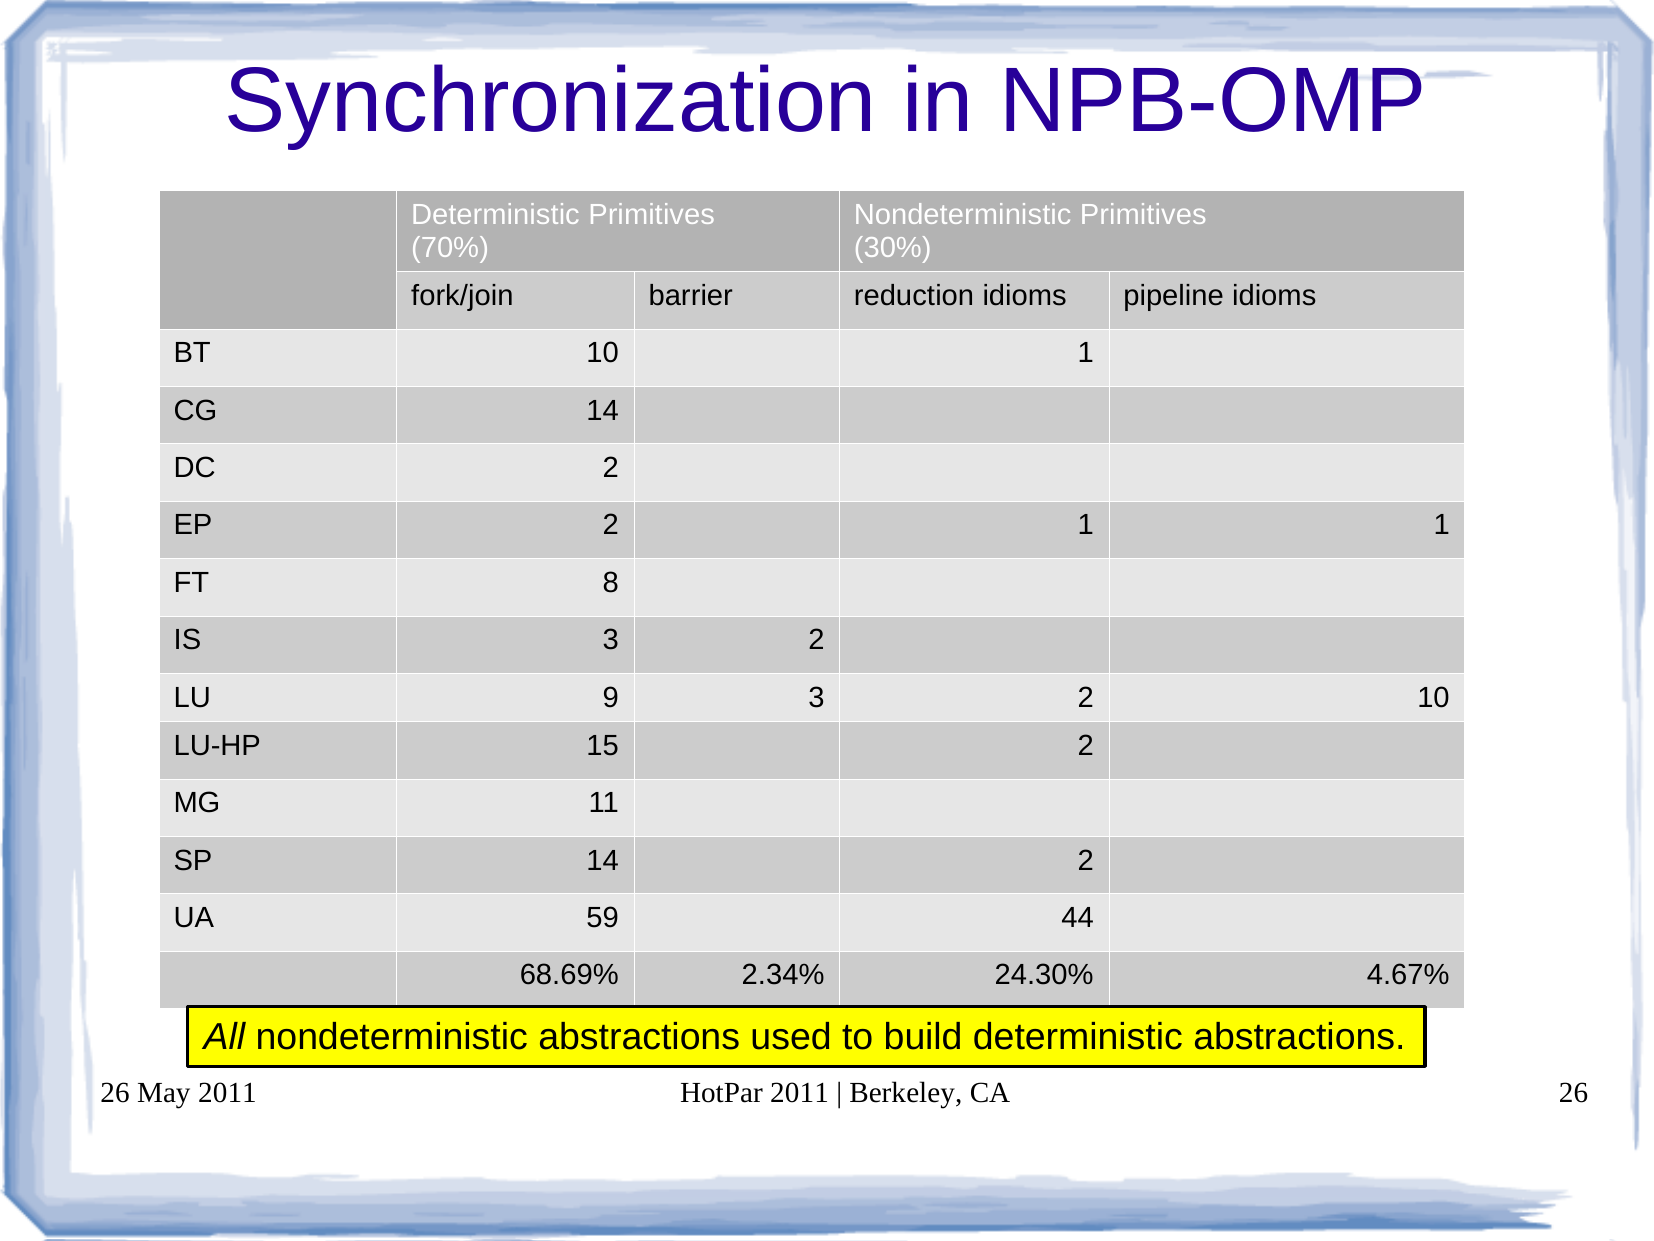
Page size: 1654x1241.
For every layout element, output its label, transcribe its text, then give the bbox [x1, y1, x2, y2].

title Synchronization in NPB-OMP [82, 48, 1571, 152]
table_cell 1 [1110, 502, 1464, 558]
table_cell LU [160, 674, 396, 721]
table_cell [840, 780, 1109, 836]
table_cell 3 [397, 617, 634, 673]
table_cell [840, 559, 1109, 616]
table_cell [840, 617, 1109, 673]
table_cell [1110, 444, 1464, 501]
table_cell 2 [840, 722, 1109, 779]
table_cell 2 [397, 502, 634, 558]
table_cell [1110, 330, 1464, 386]
table_cell BT [160, 330, 396, 386]
table_cell [635, 894, 839, 951]
table_cell [1110, 387, 1464, 443]
table_cell LU-HP [160, 722, 396, 779]
table_cell SP [160, 837, 396, 893]
table_cell [635, 444, 839, 501]
table_cell UA [160, 894, 396, 951]
table_cell 10 [1110, 674, 1464, 721]
table_cell 1 [840, 330, 1109, 386]
table_cell [1110, 617, 1464, 673]
table_cell 9 [397, 674, 634, 721]
table_cell [1110, 837, 1464, 893]
table_cell 68.69% [397, 952, 634, 1005]
table_cell [160, 952, 396, 1008]
table_cell [840, 444, 1109, 501]
table_cell [1110, 894, 1464, 951]
table_cell CG [160, 387, 396, 443]
table_cell EP [160, 502, 396, 558]
table_cell pipeline idioms [1110, 272, 1464, 329]
table_cell IS [160, 617, 396, 673]
table_cell 14 [397, 387, 634, 443]
table_cell [635, 837, 839, 893]
table_cell 2.34% [635, 952, 839, 1005]
table_cell 3 [635, 674, 839, 721]
table_cell 24.30% [840, 952, 1109, 1005]
table_header Deterministic Primitives (70%) [397, 191, 839, 271]
table_cell 2 [635, 617, 839, 673]
table_cell [1110, 780, 1464, 836]
table_cell [1110, 722, 1464, 779]
table_cell FT [160, 559, 396, 616]
table_cell [635, 502, 839, 558]
table_cell [635, 387, 839, 443]
table_cell 44 [840, 894, 1109, 951]
text_box All nondeterministic abstractions used to build deterministic abstractions. [187, 1006, 1426, 1067]
table_cell MG [160, 780, 396, 836]
table_cell 10 [397, 330, 634, 386]
table_cell 1 [840, 502, 1109, 558]
table_cell 11 [397, 780, 634, 836]
table_header Nondeterministic Primitives (30%) [840, 191, 1464, 271]
table_cell 8 [397, 559, 634, 616]
table_cell 15 [397, 722, 634, 779]
table_header [160, 191, 396, 329]
table_cell [635, 559, 839, 616]
table_cell 59 [397, 894, 634, 951]
table_cell barrier [635, 272, 839, 329]
table_cell DC [160, 444, 396, 501]
picture [0, 0, 1654, 1241]
table_cell 2 [840, 837, 1109, 893]
table_cell [635, 722, 839, 779]
table_cell reduction idioms [840, 272, 1109, 329]
table_cell 14 [397, 837, 634, 893]
table_cell [635, 780, 839, 836]
table_cell 2 [840, 674, 1109, 721]
table_cell [840, 387, 1109, 443]
table_cell [635, 330, 839, 386]
table_cell [1110, 559, 1464, 616]
table_cell 4.67% [1110, 952, 1464, 1008]
table_cell fork/join [397, 272, 634, 329]
table_cell 2 [397, 444, 634, 501]
